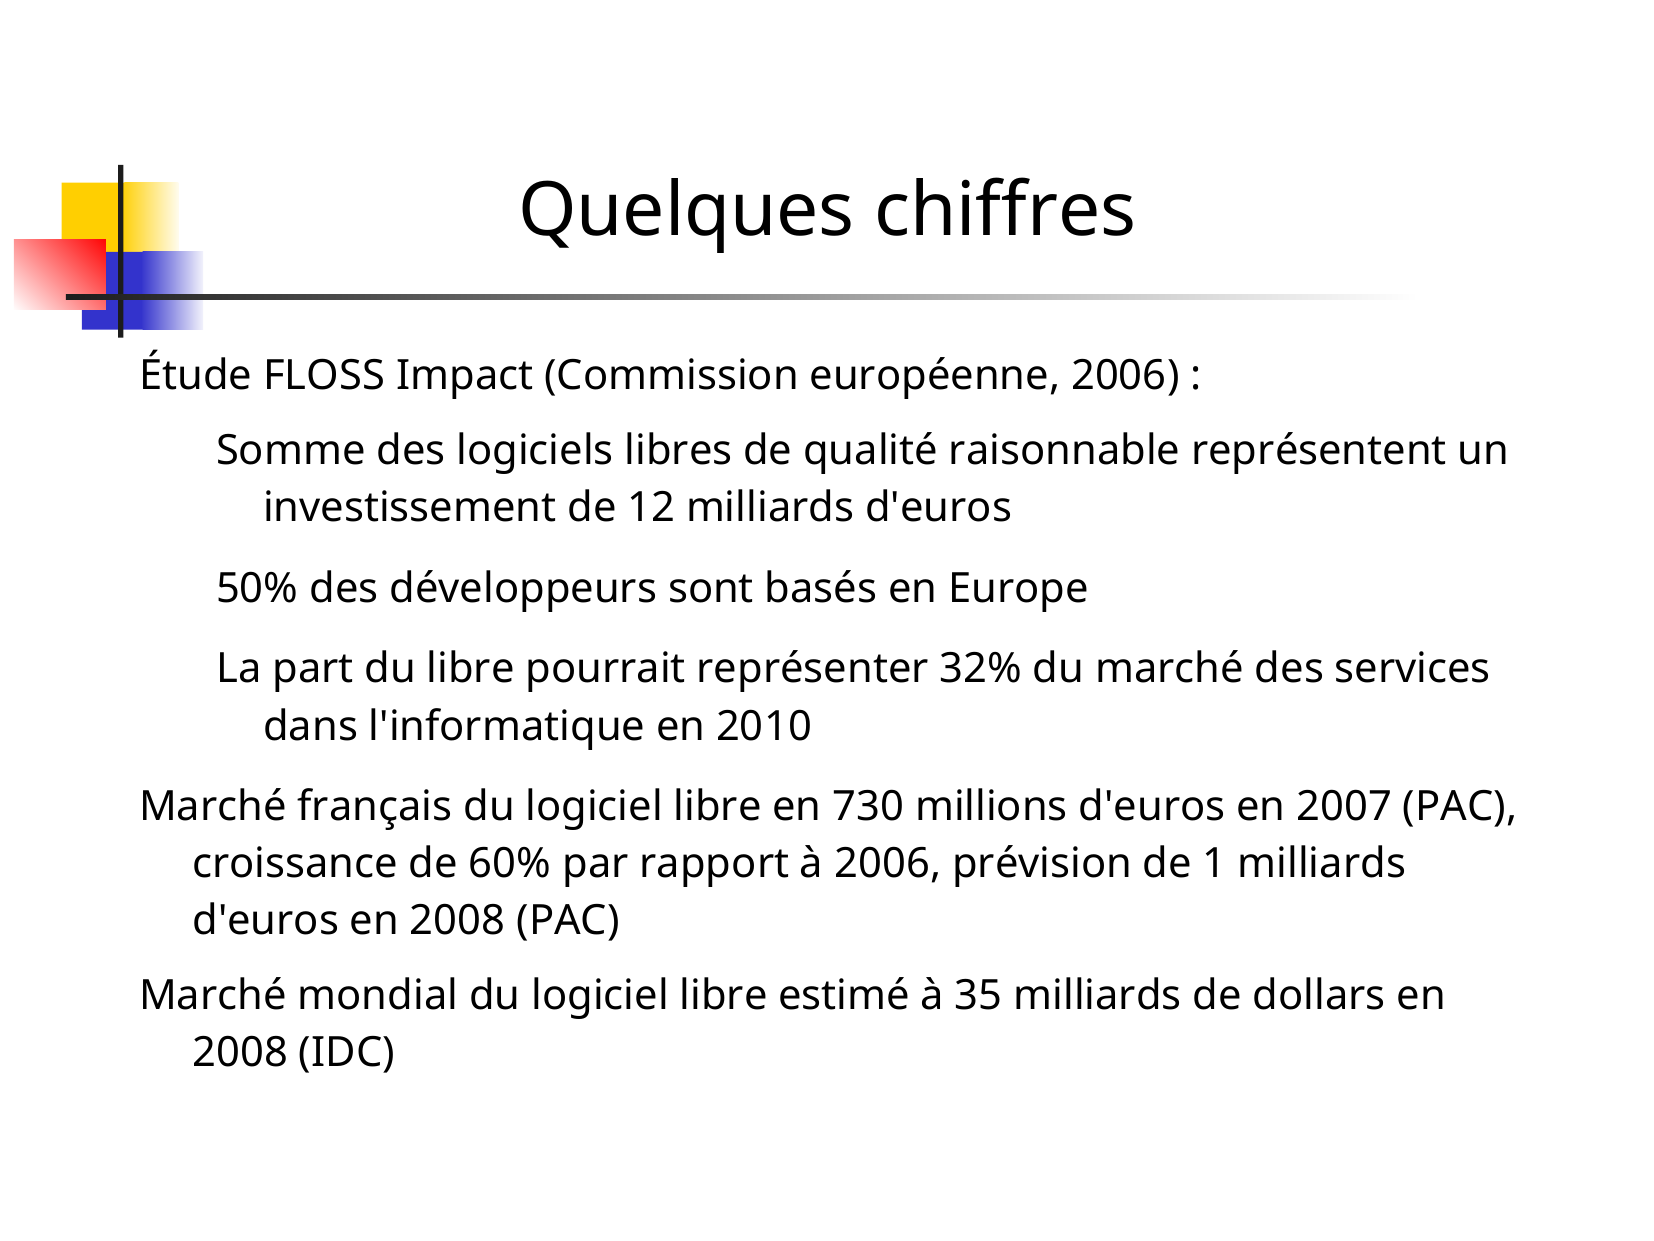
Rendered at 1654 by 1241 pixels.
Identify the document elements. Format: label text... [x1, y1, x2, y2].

list Étude FLOSS Impact (Commission européenne, 2006) : Somme des logiciels libres de qualité raisonnable représentent un investissement de 12 milliards d'euros 50% des développeurs sont basés en Europe La part du libre pourrait représenter 32% du marché des services dans l'informatique en 2010 Marché français du logiciel libre en 730 millions d'euros en 2007 (PAC), croissance de 60% par rapport à 2006, prévision de 1 milliards d'euros en 2008 (PAC) Marché mondial du logiciel libre estimé à 35 milliards de dollars en 2008 (IDC) [121, 344, 1534, 1112]
title Quelques chiffres [121, 110, 1534, 303]
